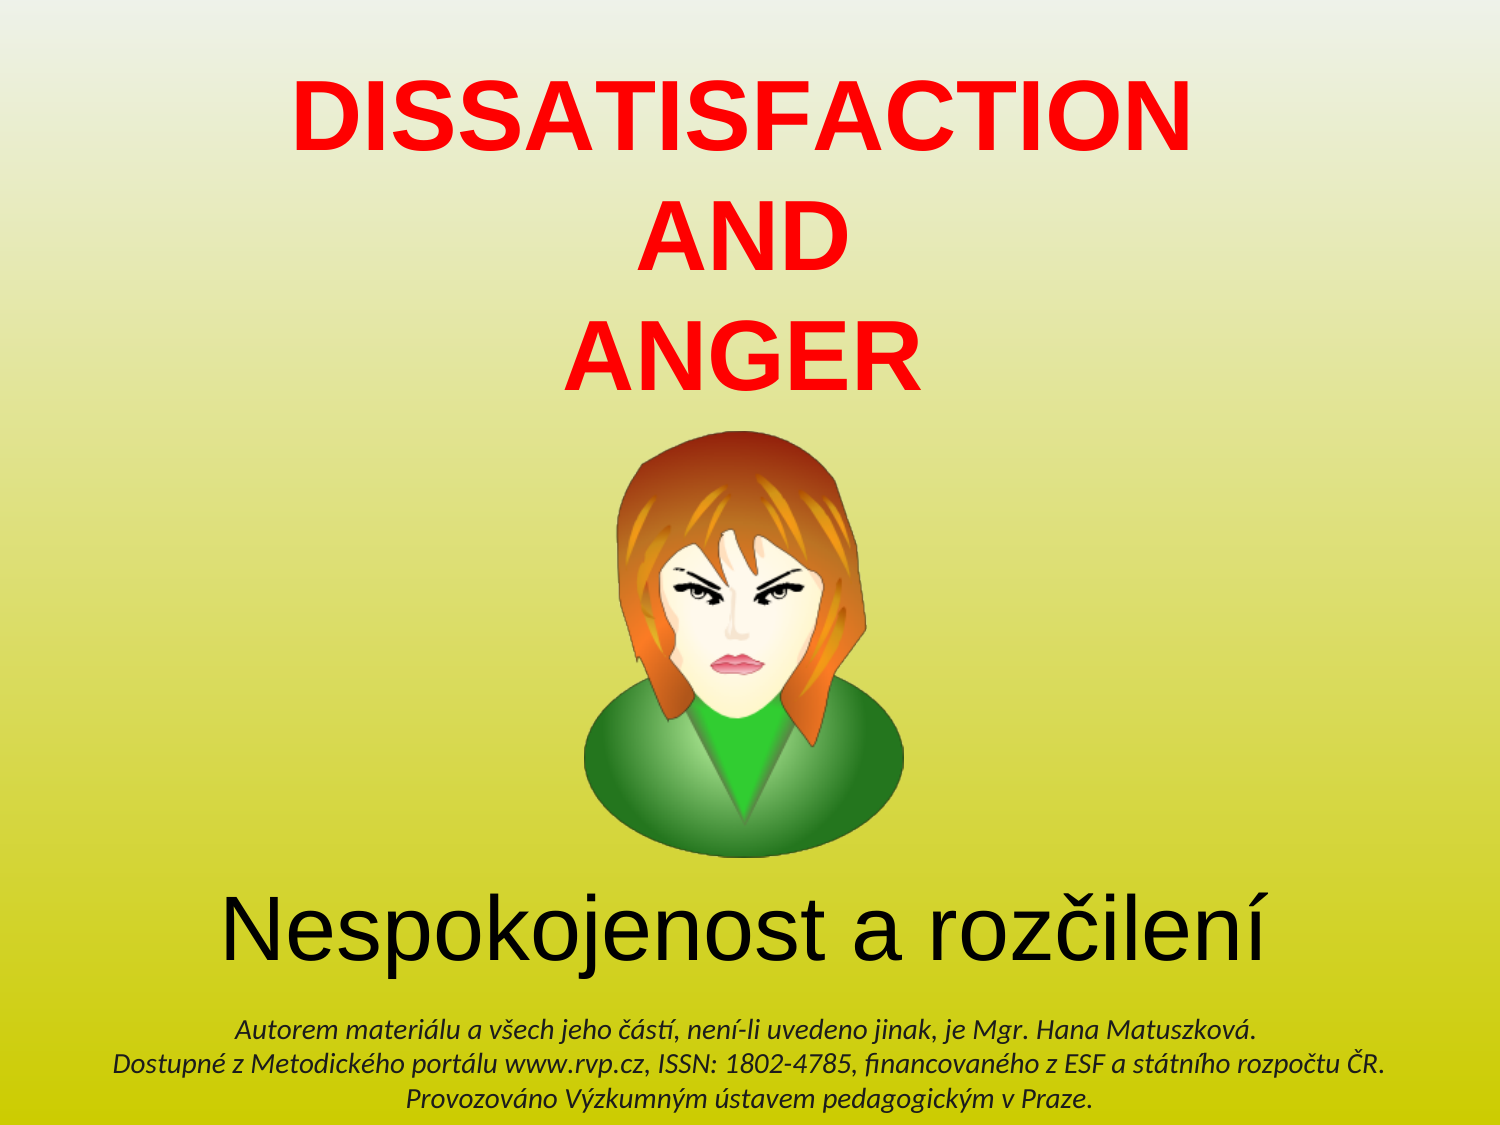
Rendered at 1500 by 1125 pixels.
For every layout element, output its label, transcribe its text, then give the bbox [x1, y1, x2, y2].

text_box Autorem materiálu a všech jeho částí, není-li uvedeno jinak, je Mgr. Hana Matuszková. Dostupné z Metodického portálu www.rvp.cz, ISSN: 1802-4785, financovaného z ESF a státního rozpočtu ČR. Provozováno Výzkumným ústavem pedagogickým v Praze. [53, 1011, 1447, 1114]
text_box Nespokojenost a rozčilení [204, 861, 1286, 987]
picture [584, 431, 904, 858]
text_box DISSATISFACTION AND ANGER [275, 42, 1212, 418]
